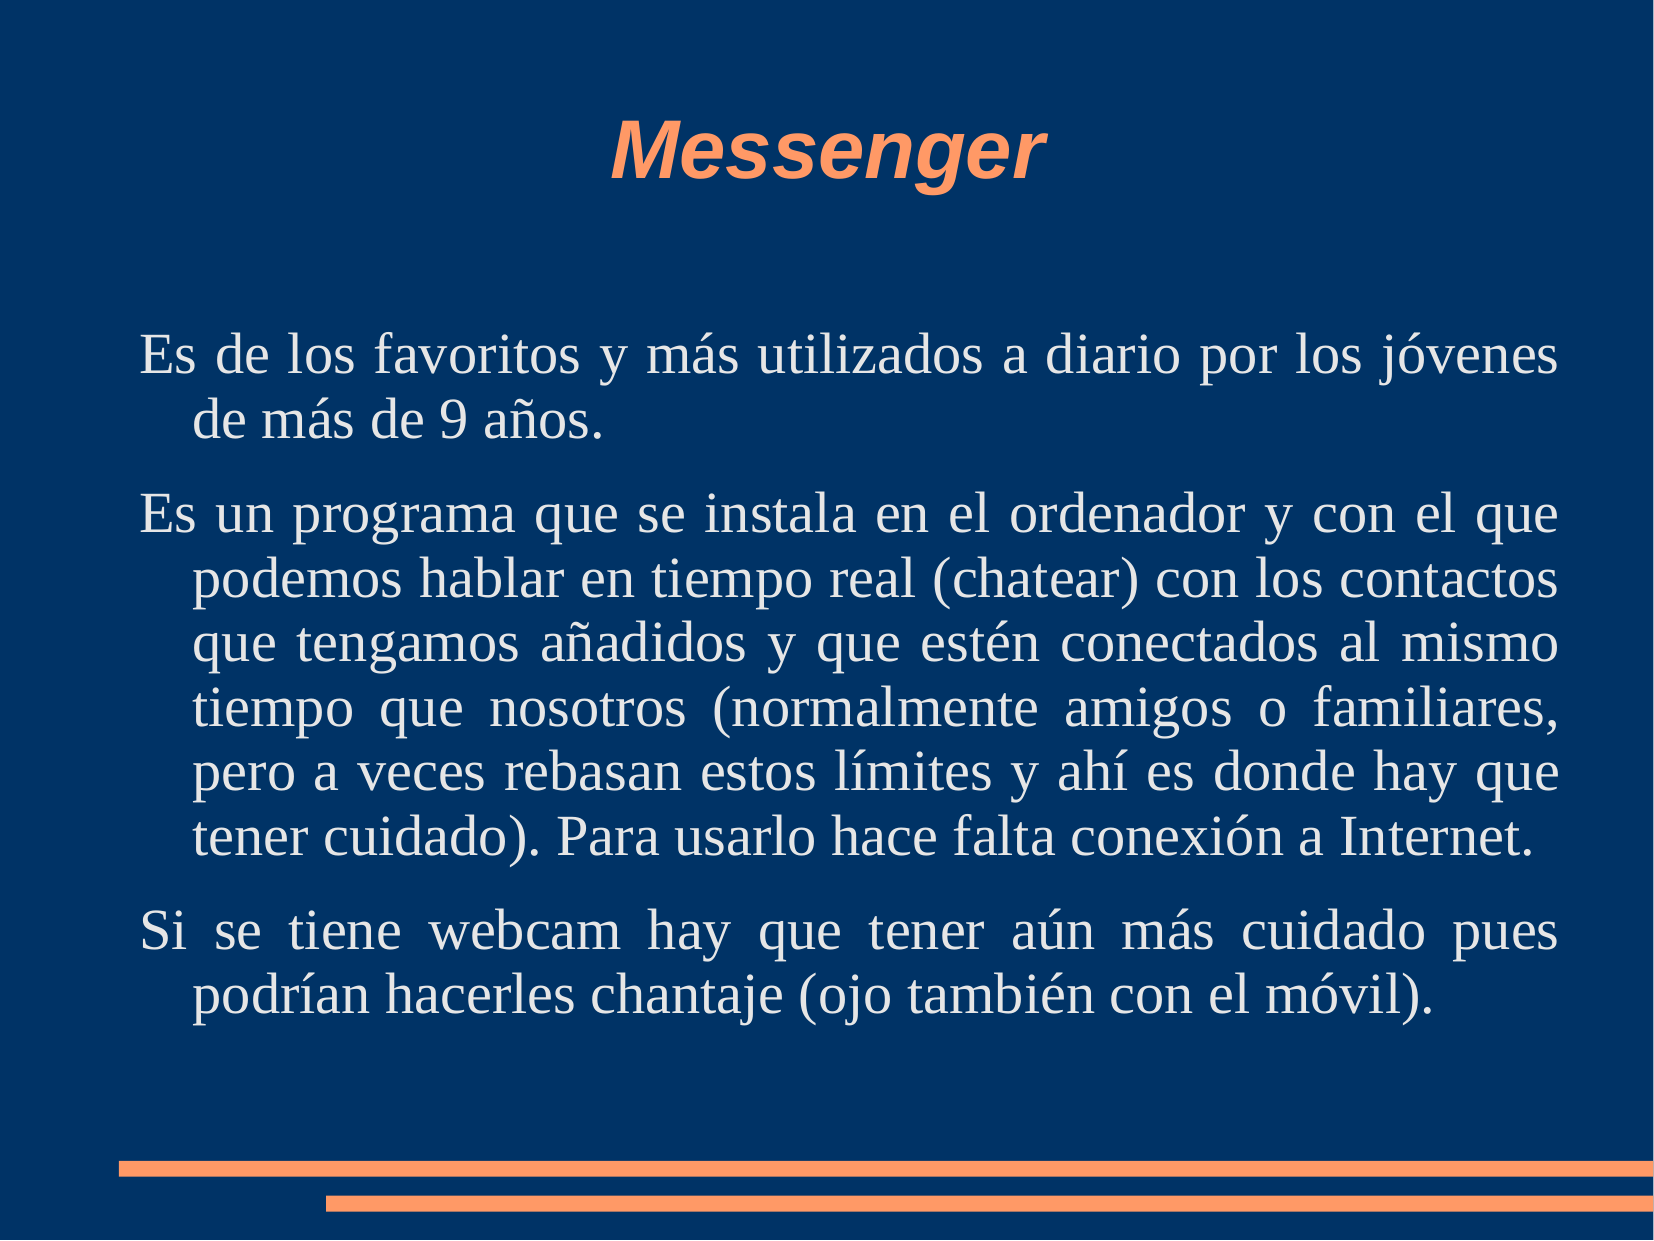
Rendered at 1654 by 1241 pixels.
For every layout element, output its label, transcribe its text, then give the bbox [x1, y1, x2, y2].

list Es de los favoritos y más utilizados a diario por los jóvenes de más de 9 años. Es un programa que se instala en el ordenador y con el que podemos hablar en tiempo real (chatear) con los contactos que tengamos añadidos y que estén conectados al mismo tiempo que nosotros (normalmente amigos o familiares, pero a veces rebasan estos límites y ahí es donde hay que tener cuidado). Para usarlo hace falta conexión a Internet. Si se tiene webcam hay que tener aún más cuidado pues podrían hacerles chantaje (ojo también con el móvil). [121, 322, 1561, 1132]
title Messenger [121, 46, 1534, 254]
